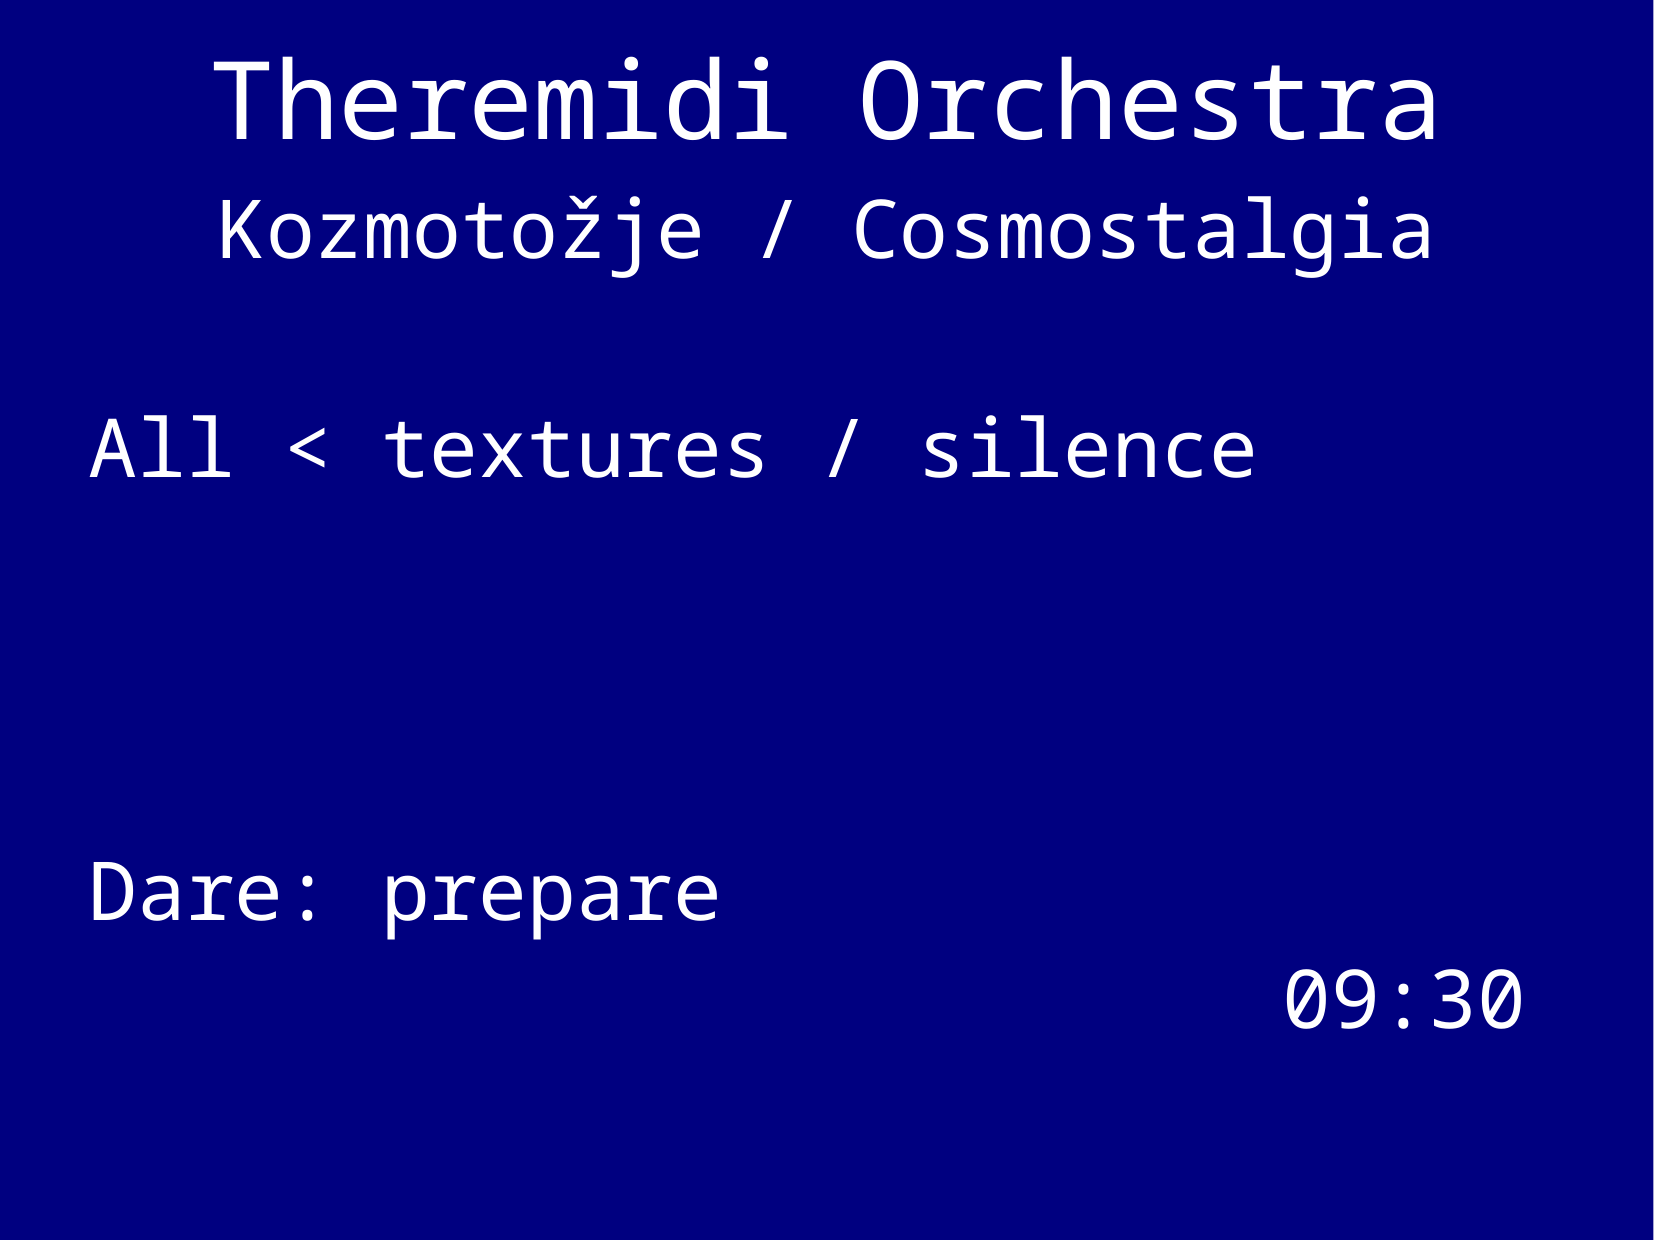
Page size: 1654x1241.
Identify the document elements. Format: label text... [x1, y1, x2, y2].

text_box 09:30 [1282, 900, 1620, 1096]
subtitle All < textures / silence Dare: prepare [88, 272, 1566, 1063]
title Theremidi Orchestra Kozmotožje / Cosmostalgia [82, 49, 1571, 257]
